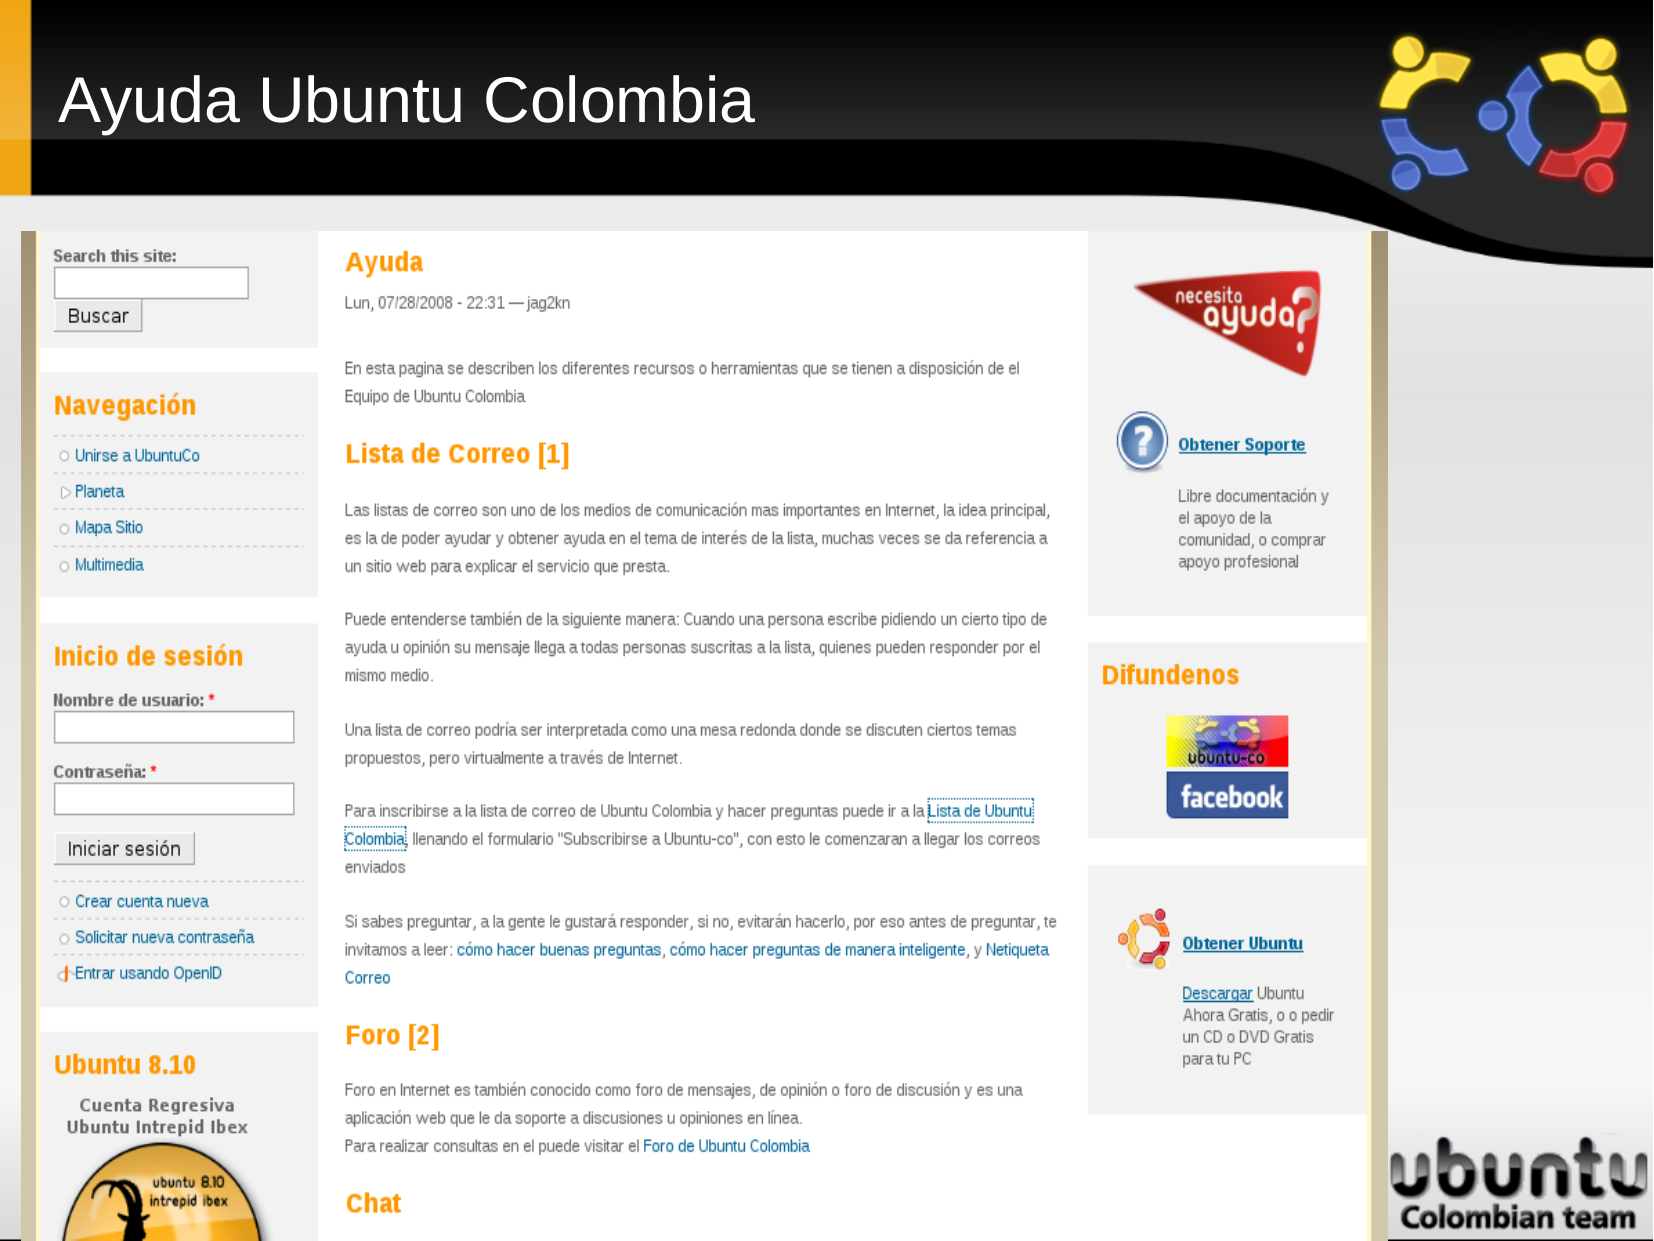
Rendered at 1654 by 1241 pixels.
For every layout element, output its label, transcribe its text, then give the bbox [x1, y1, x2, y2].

picture [0, 0, 1653, 1241]
title Ayuda Ubuntu Colombia [59, 48, 1376, 153]
